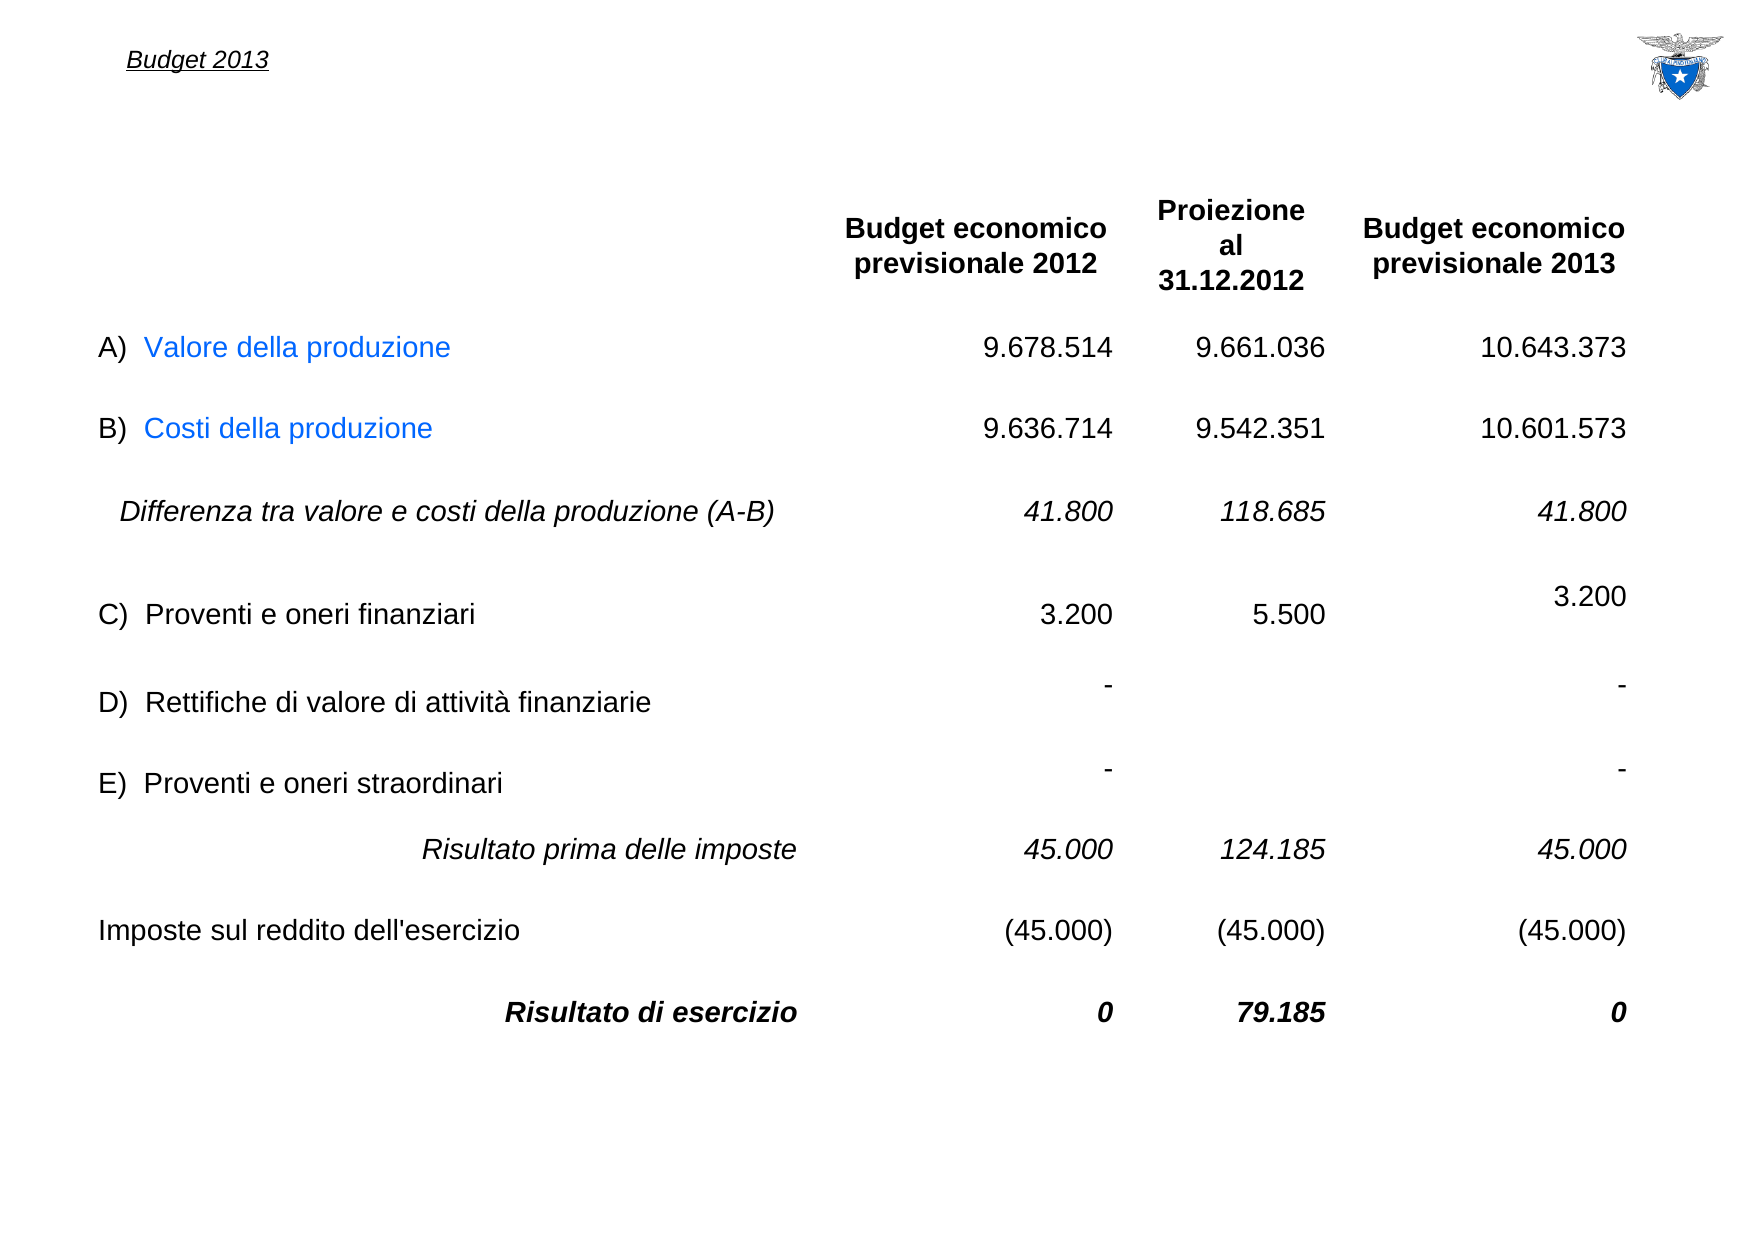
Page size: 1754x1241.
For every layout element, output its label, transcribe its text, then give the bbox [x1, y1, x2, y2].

table_cell 45.000 [815, 807, 1125, 888]
table_cell - [1338, 727, 1639, 807]
table_cell C) Proventi e oneri finanziari [81, 552, 815, 639]
table_cell - [815, 727, 1125, 807]
text_box Budget 2013 [50, 35, 346, 81]
table_cell E) Proventi e oneri straordinari [81, 727, 815, 807]
table_cell 9.678.514 [815, 305, 1125, 386]
table_cell 3.200 [815, 552, 1125, 639]
table_cell 45.000 [1338, 807, 1639, 888]
table_cell Imposte sul reddito dell'esercizio [81, 888, 815, 969]
table_header Budget economico previsionale 2012 [815, 183, 1125, 305]
table_cell 5.500 [1125, 552, 1338, 639]
table_cell [1125, 639, 1338, 727]
table_cell 41.800 [815, 467, 1125, 552]
table_cell - [1338, 639, 1639, 727]
table_cell 79.185 [1125, 969, 1338, 1052]
table_cell 10.643.373 [1338, 305, 1639, 386]
table_cell (45.000) [1338, 888, 1639, 969]
table_cell - [815, 639, 1125, 727]
table_cell A) Valore della produzione [81, 305, 815, 386]
table_cell [1125, 727, 1338, 807]
table_cell 9.636.714 [815, 386, 1125, 467]
table_cell 0 [815, 969, 1125, 1052]
table_cell 9.661.036 [1125, 305, 1338, 386]
table_cell 0 [1338, 969, 1639, 1052]
table_cell B) Costi della produzione [81, 386, 815, 467]
picture [1633, 29, 1728, 108]
table_cell 118.685 [1125, 467, 1338, 552]
table_cell Risultato di esercizio [81, 969, 815, 1052]
table_cell (45.000) [1125, 888, 1338, 969]
table_cell Differenza tra valore e costi della produzione (A-B) [81, 467, 815, 552]
table_cell 124.185 [1125, 807, 1338, 888]
table_cell 10.601.573 [1338, 386, 1639, 467]
table_cell 41.800 [1338, 467, 1639, 552]
table_cell D) Rettifiche di valore di attività finanziarie [81, 639, 815, 727]
table_cell (45.000) [815, 888, 1125, 969]
table_header Budget economico previsionale 2013 [1338, 183, 1639, 305]
table_cell Risultato prima delle imposte [81, 807, 815, 888]
table_header [81, 183, 815, 305]
table_header Proiezione al 31.12.2012 [1125, 183, 1338, 305]
table_cell 3.200 [1338, 552, 1639, 639]
table_cell 9.542.351 [1125, 386, 1338, 467]
